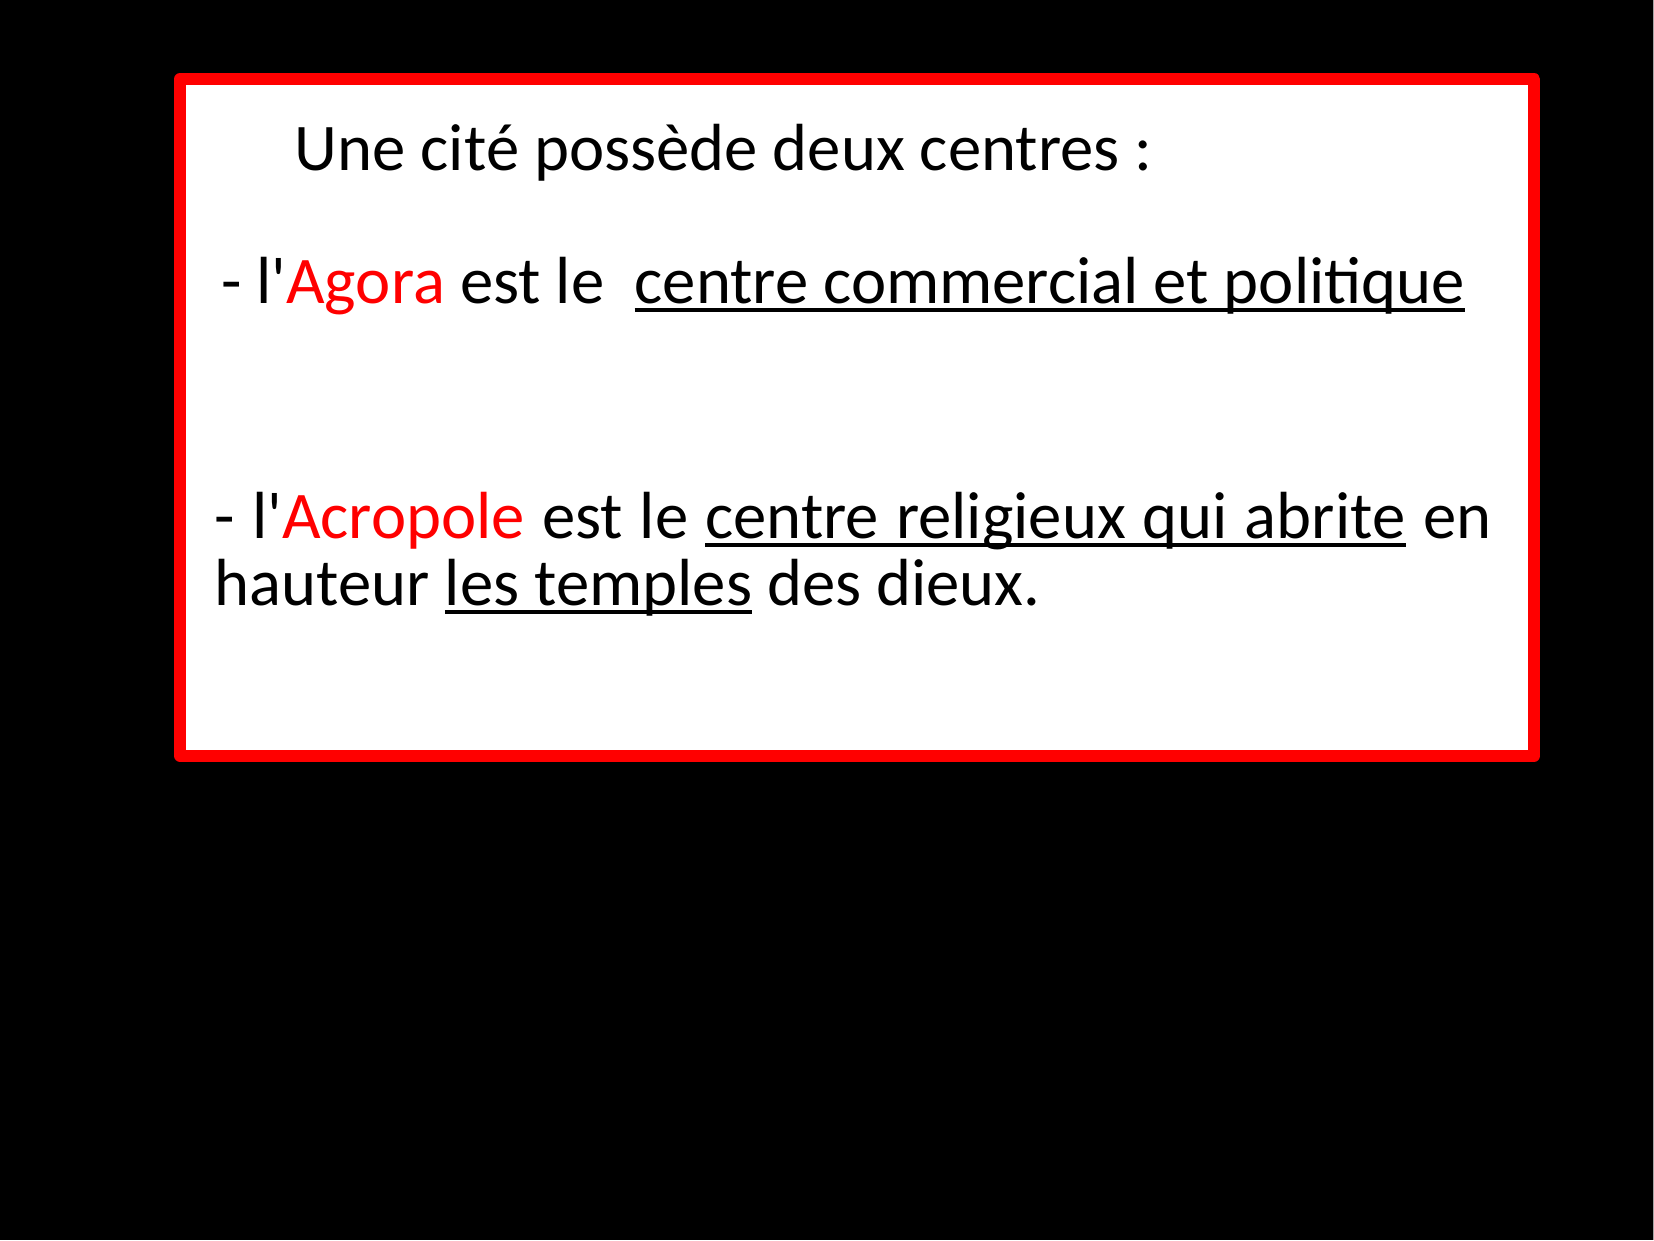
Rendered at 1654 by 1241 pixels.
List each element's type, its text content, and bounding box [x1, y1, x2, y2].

text_box - l'Acropole est le centre religieux qui abrite en hauteur les temples des dieux. [200, 481, 1507, 646]
text_box Une cité possède deux centres : - l'Agora est le centre commercial et politique [206, 112, 1491, 426]
text_box [179, 79, 1535, 756]
